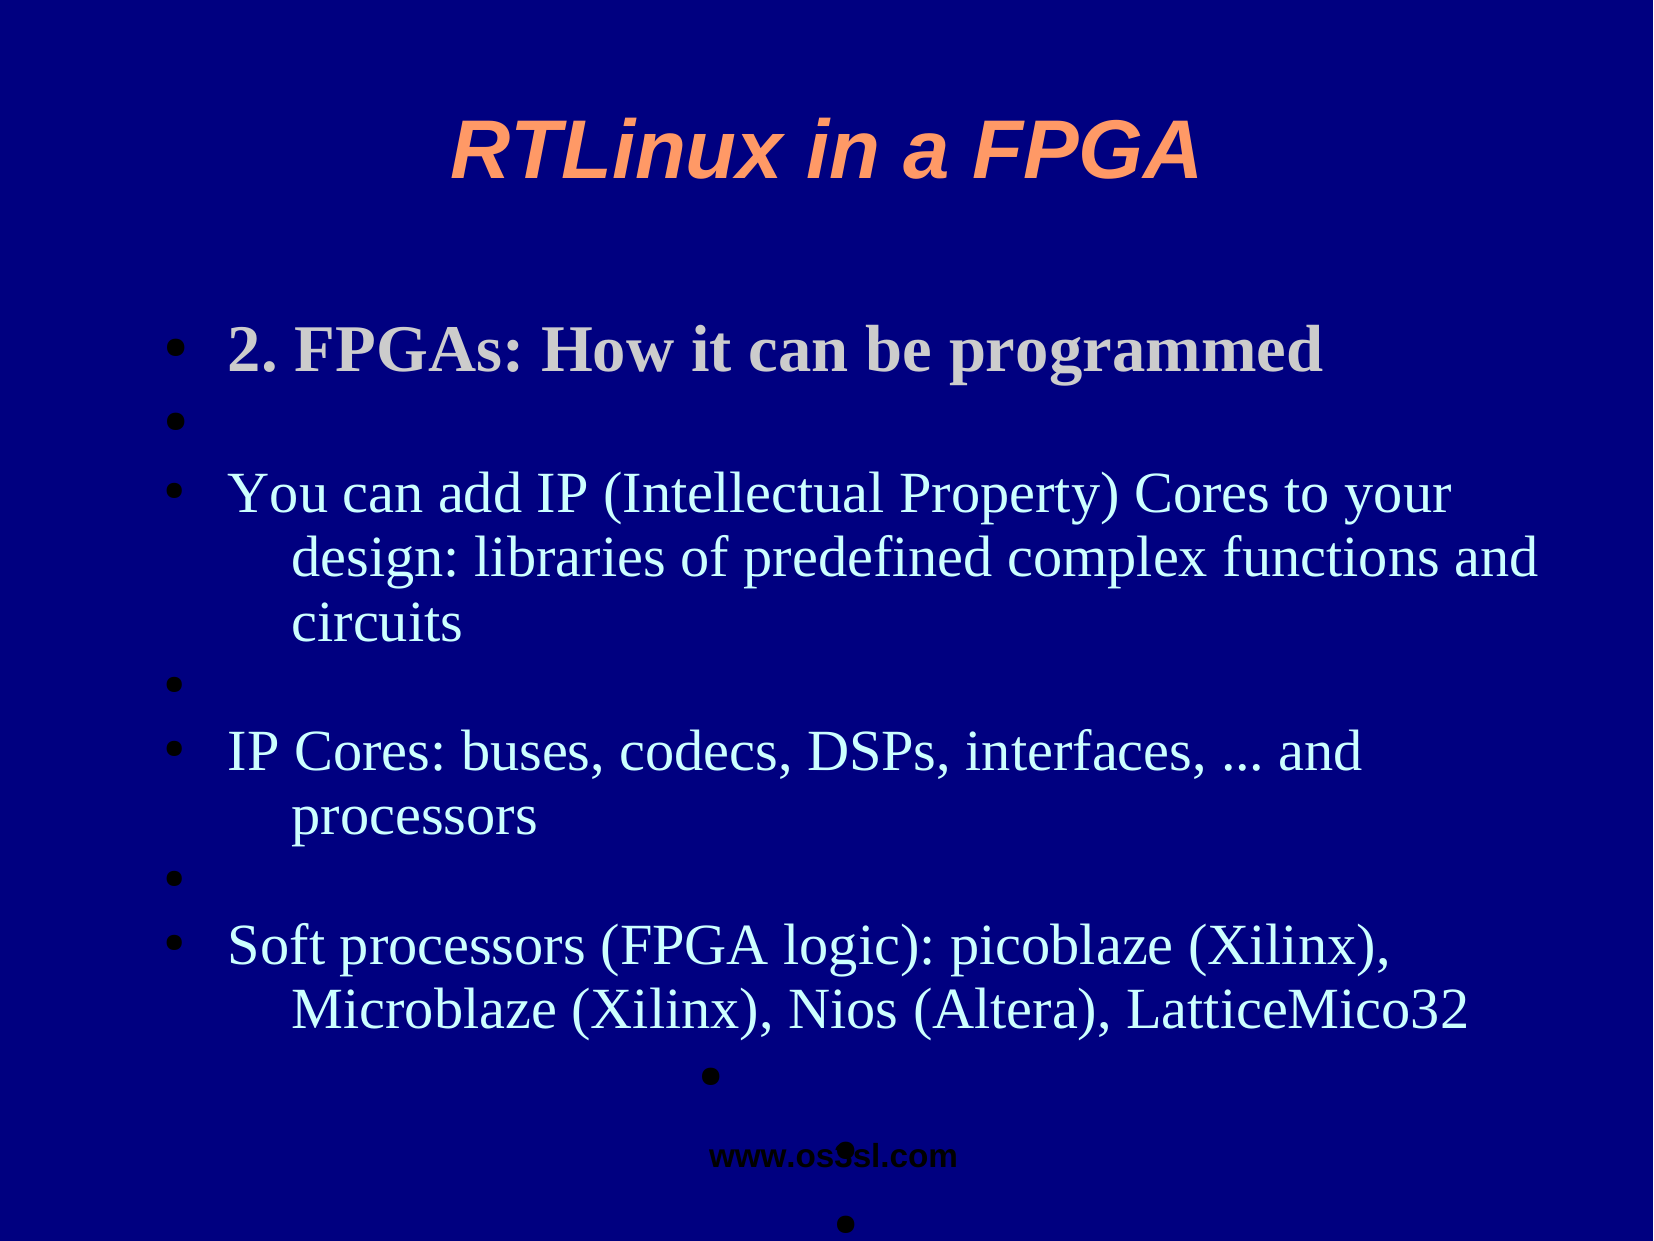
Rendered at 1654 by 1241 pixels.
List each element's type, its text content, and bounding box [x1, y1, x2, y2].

subtitle 2. FPGAs: How it can be programmed You can add IP (Intellectual Property) Cores to your design: libraries of predefined complex functions and circuits IP Cores: buses, codecs, DSPs, interfaces, ... and processors Soft processors (FPGA logic): picoblaze (Xilinx), Microblaze (Xilinx), Nios (Altera), LatticeMico32 [150, 265, 1589, 1241]
text_box www.os3sl.com [709, 1137, 959, 1199]
title RTLinux in a FPGA [121, 46, 1534, 254]
